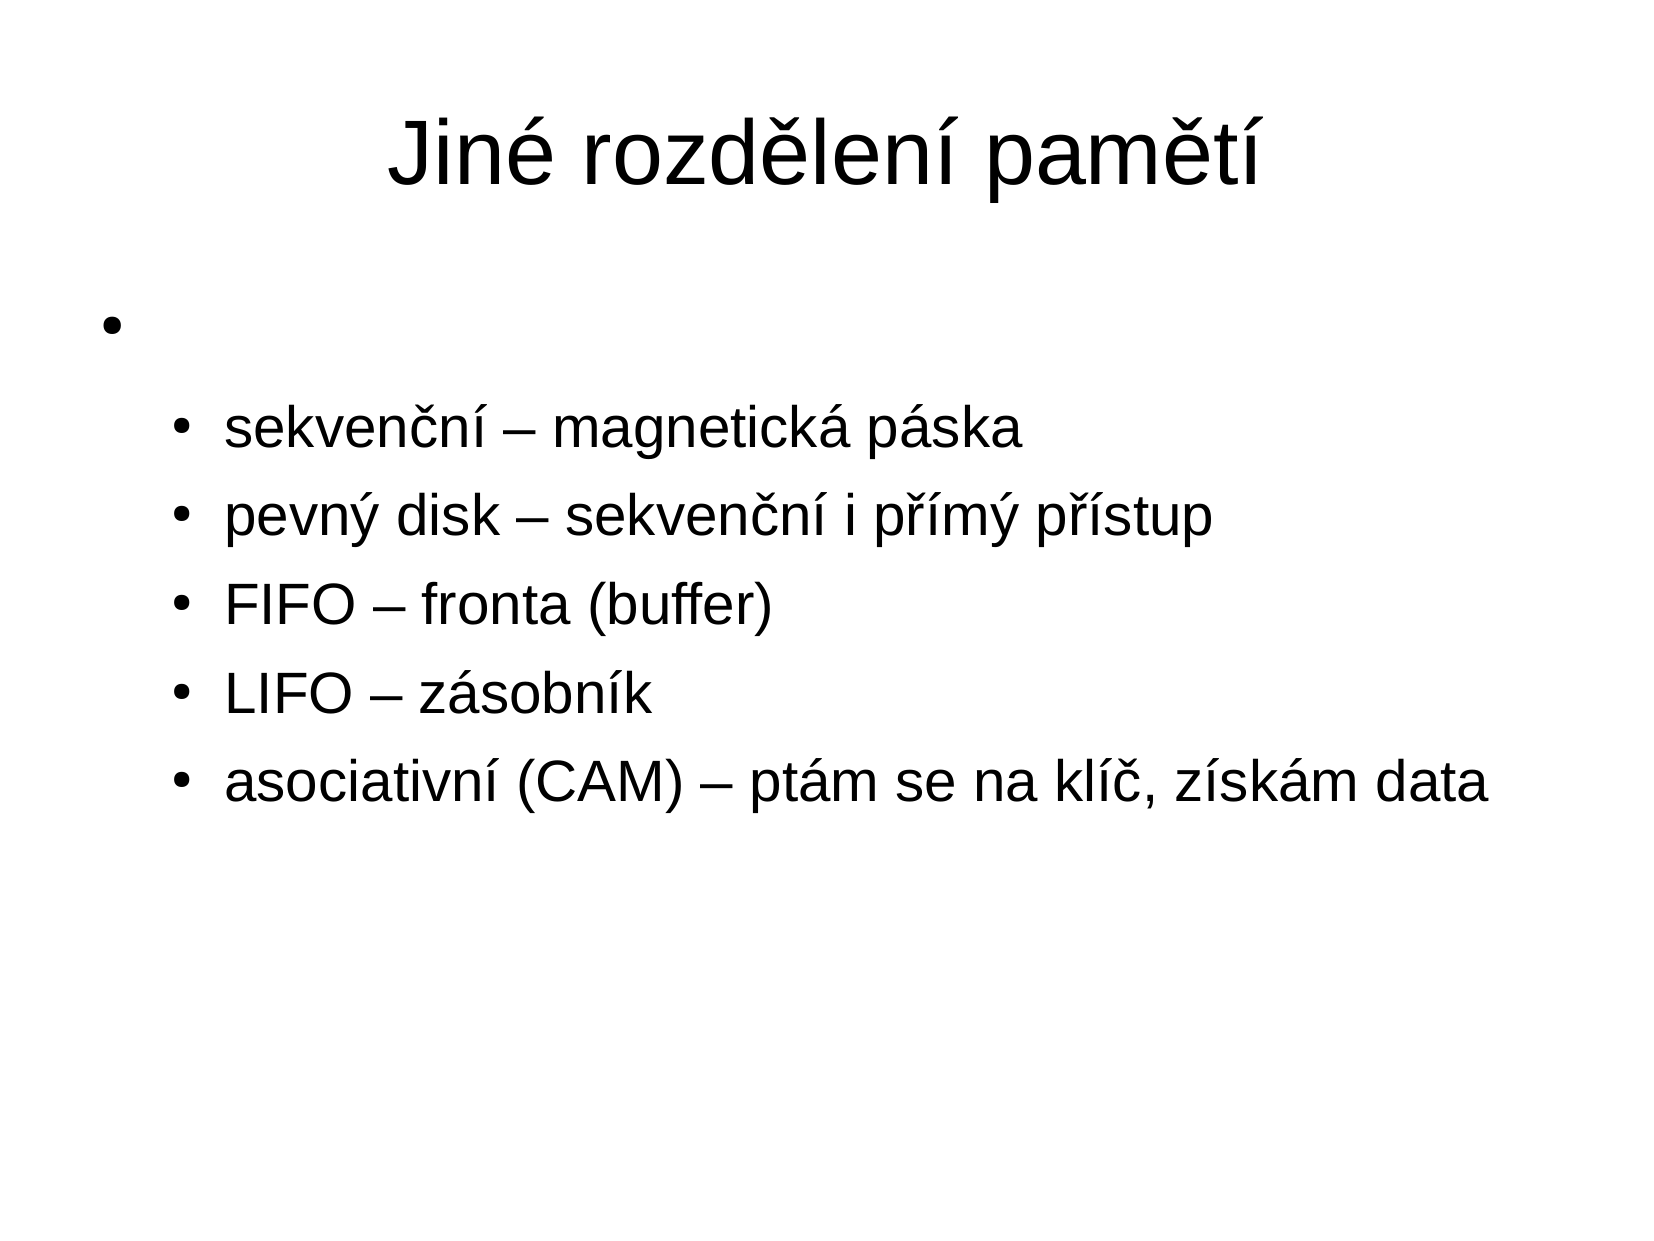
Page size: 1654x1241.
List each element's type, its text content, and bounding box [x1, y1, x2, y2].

list sekvenční – magnetická páska pevný disk – sekvenční i přímý přístup FIFO – fronta (buffer) LIFO – zásobník asociativní (CAM) – ptám se na klíč, získám data [82, 290, 1571, 1010]
title Jiné rozdělení pamětí [82, 49, 1571, 257]
